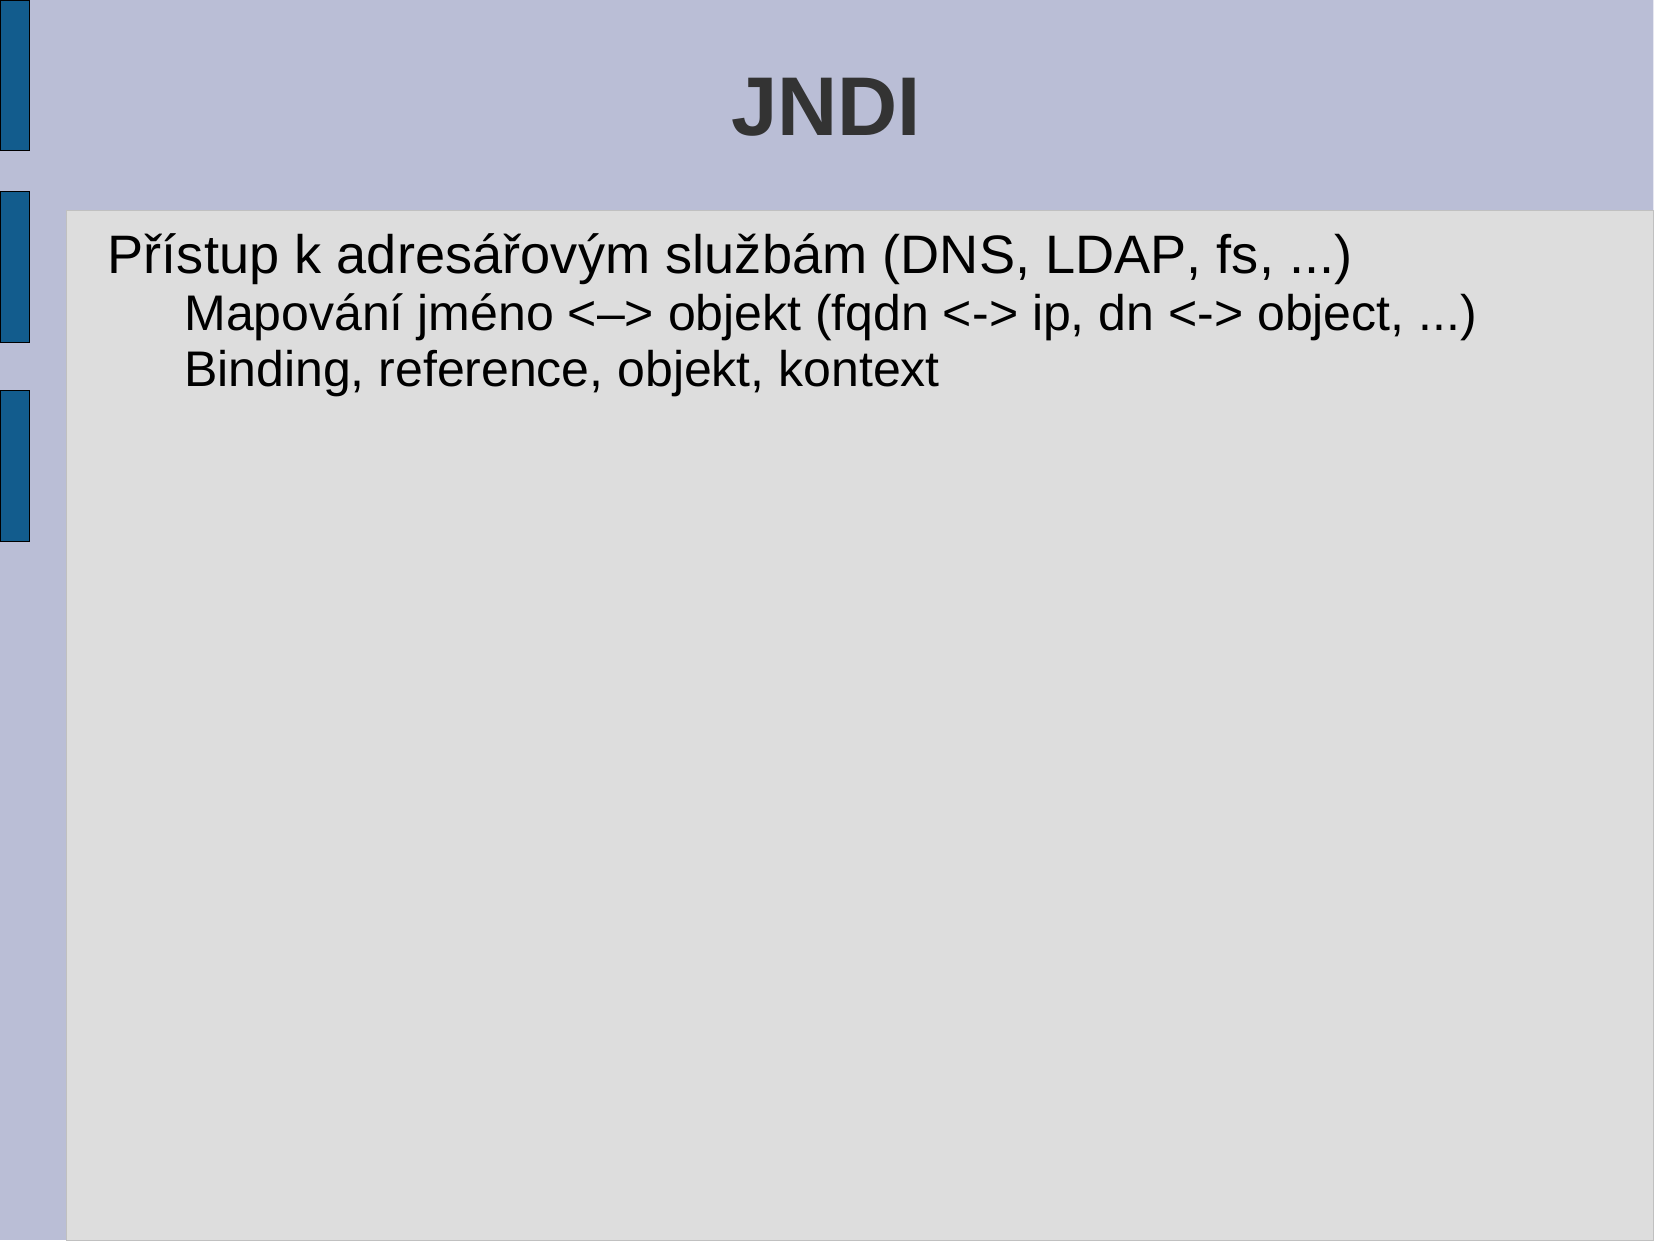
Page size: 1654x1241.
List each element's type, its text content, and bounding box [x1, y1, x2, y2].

title JNDI [120, 17, 1533, 196]
list Přístup k adresářovým službám (DNS, LDAP, fs, ...) Mapování jméno <–> objekt (fqdn <-> ip, dn <-> object, ...) Binding, reference, objekt, kontext [90, 225, 1576, 1171]
